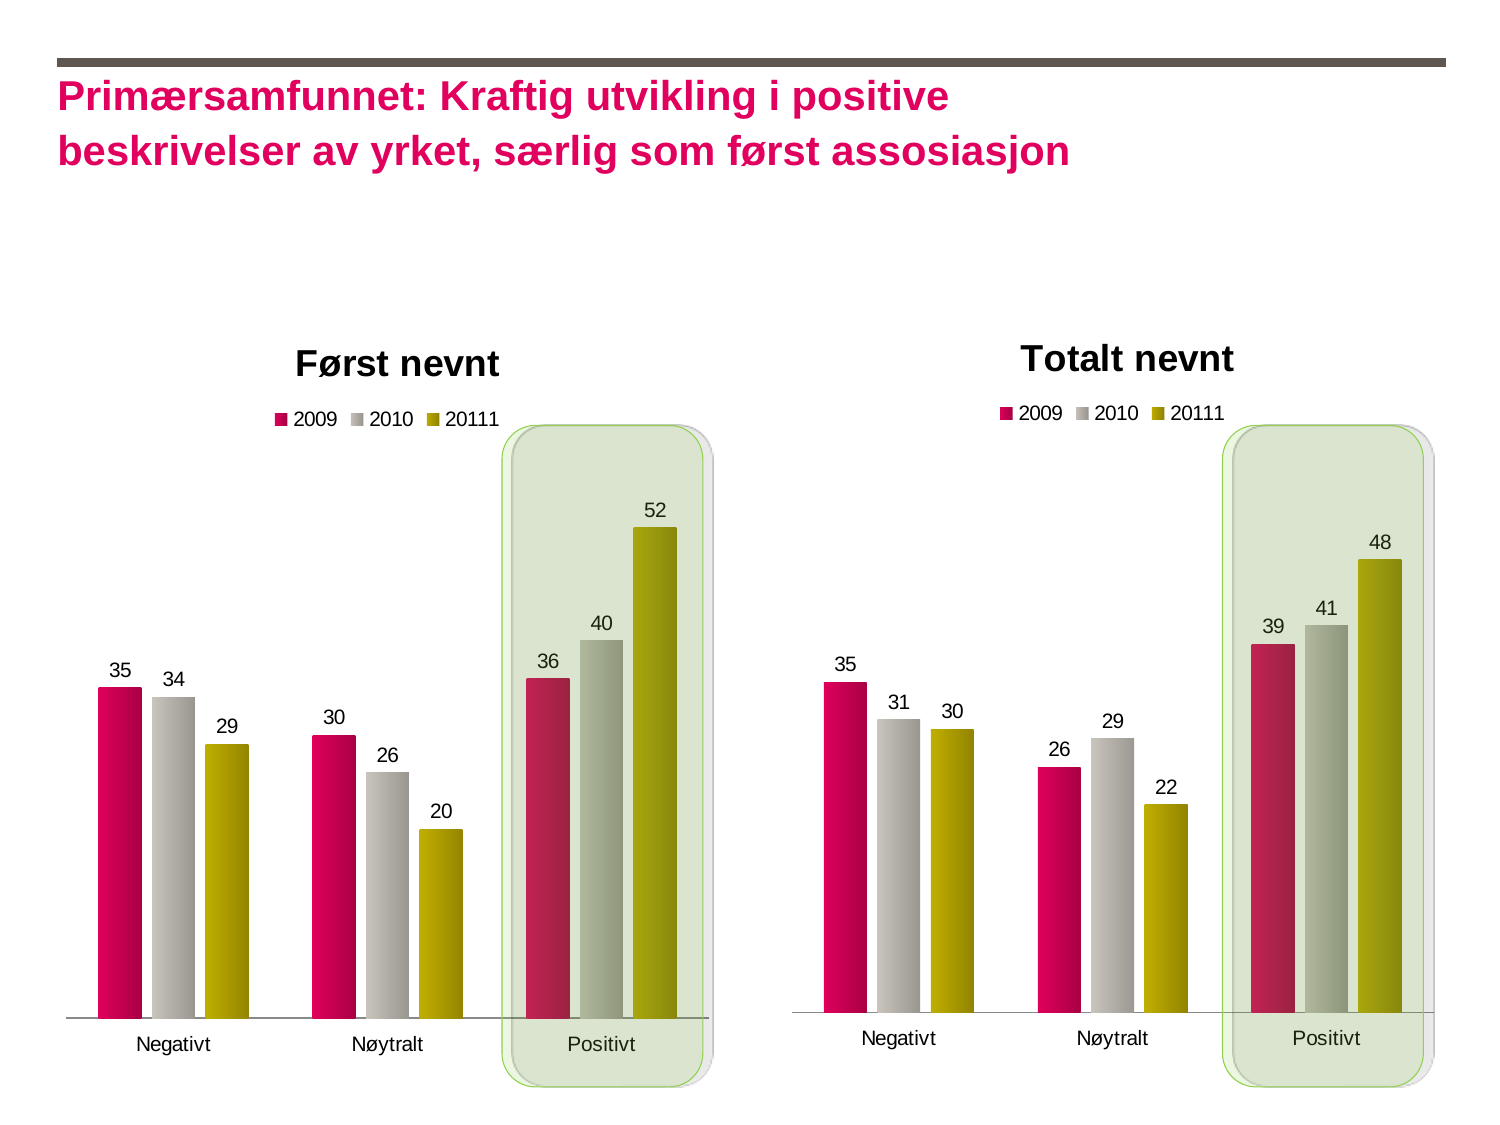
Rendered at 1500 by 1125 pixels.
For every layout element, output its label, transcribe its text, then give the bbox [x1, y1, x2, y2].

text_box [1222, 425, 1424, 1087]
chart [778, 296, 1447, 1066]
text_box [501, 425, 703, 1087]
chart [53, 302, 722, 1072]
title Primærsamfunnet: Kraftig utvikling i positive beskrivelser av yrket, særlig som først assosiasjon [57, 64, 1117, 232]
